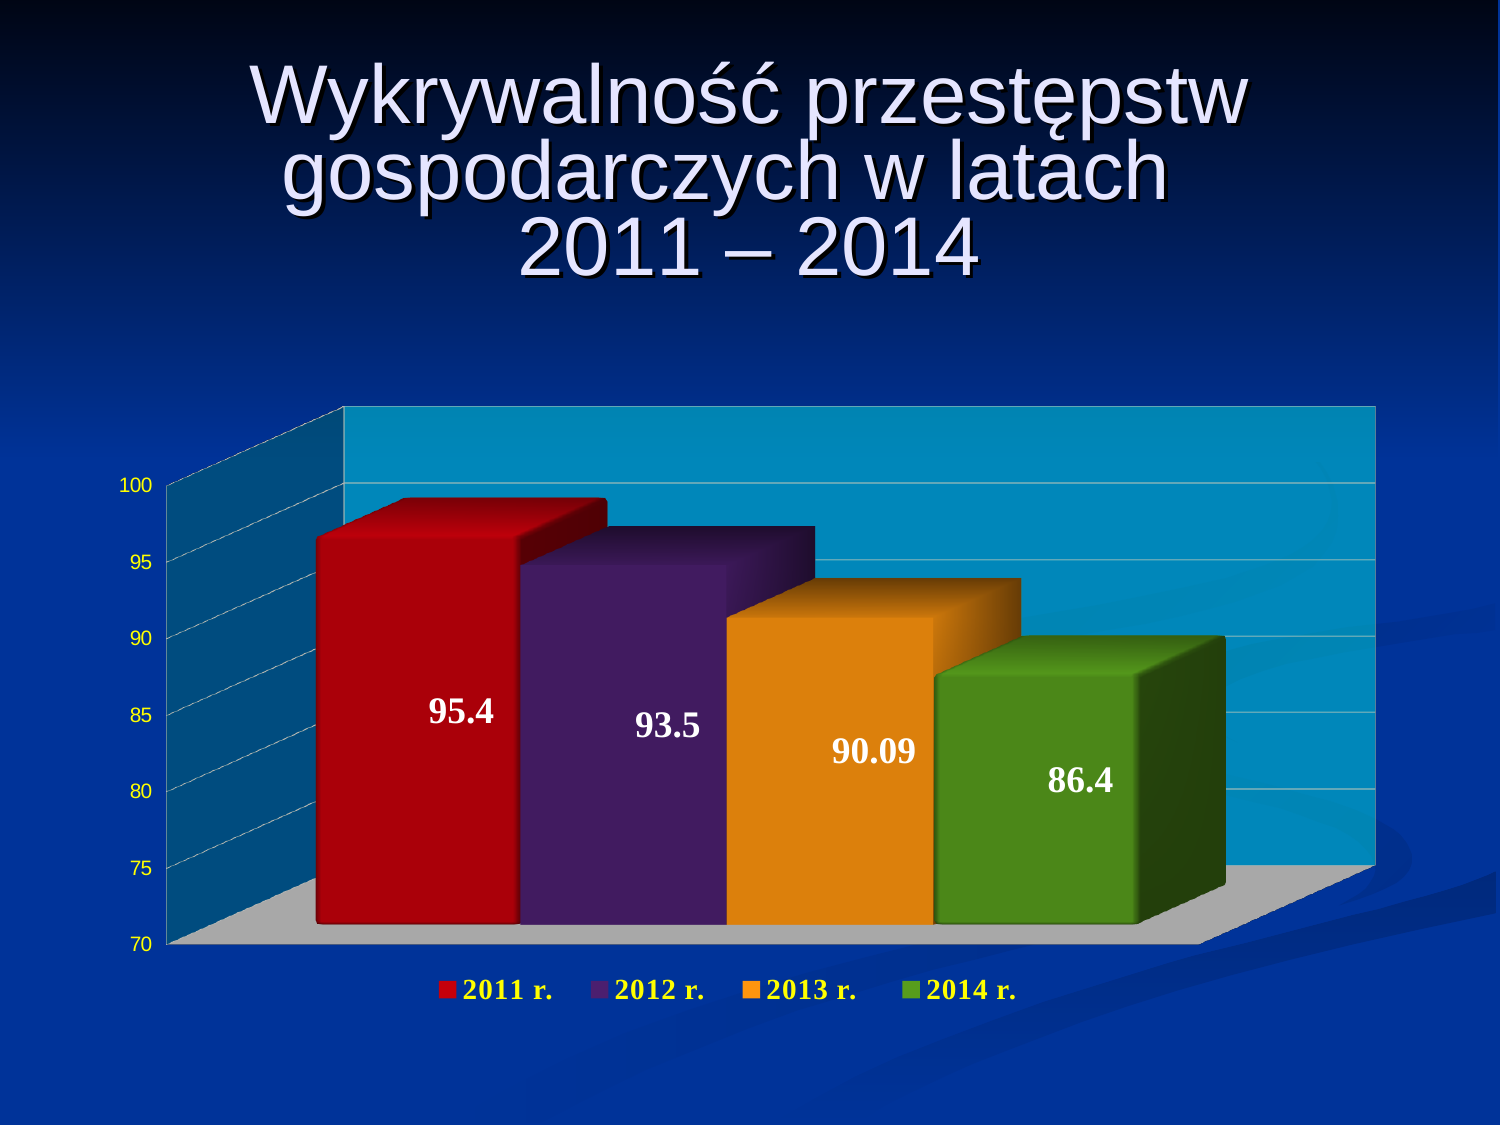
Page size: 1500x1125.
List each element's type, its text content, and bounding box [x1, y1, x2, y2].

title Wykrywalność przestępstw gospodarczych w latach 2011 – 2014 [75, 21, 1424, 256]
chart [70, 377, 1453, 1087]
